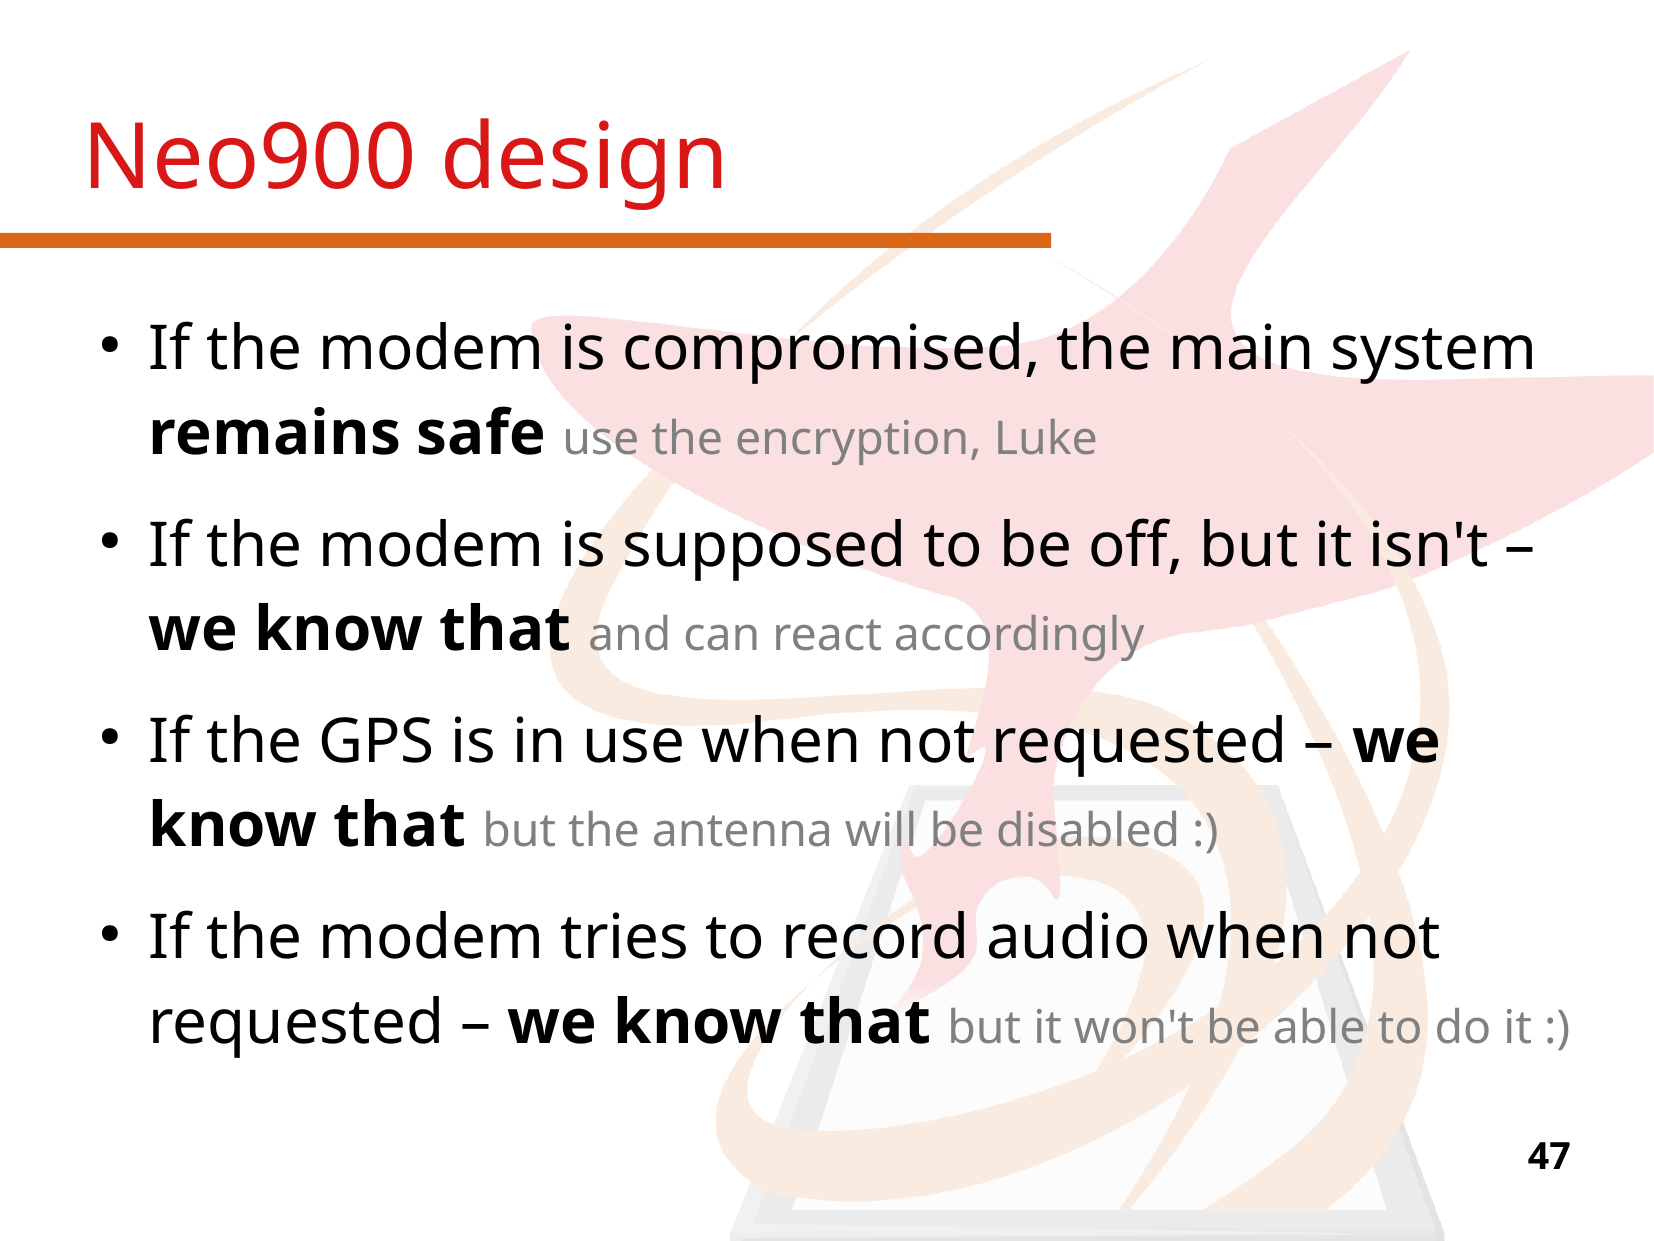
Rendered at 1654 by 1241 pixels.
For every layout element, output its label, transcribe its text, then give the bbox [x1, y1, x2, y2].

list If the modem is compromised, the main system remains safe use the encryption, Luke If the modem is supposed to be off, but it isn't – we know that and can react accordingly If the GPS is in use when not requested – we know that but the antenna will be disabled :) If the modem tries to record audio when not requested – we know that but it won't be able to do it :) [82, 290, 1571, 1075]
title Neo900 design [82, 49, 1571, 257]
picture [531, 49, 1654, 1241]
